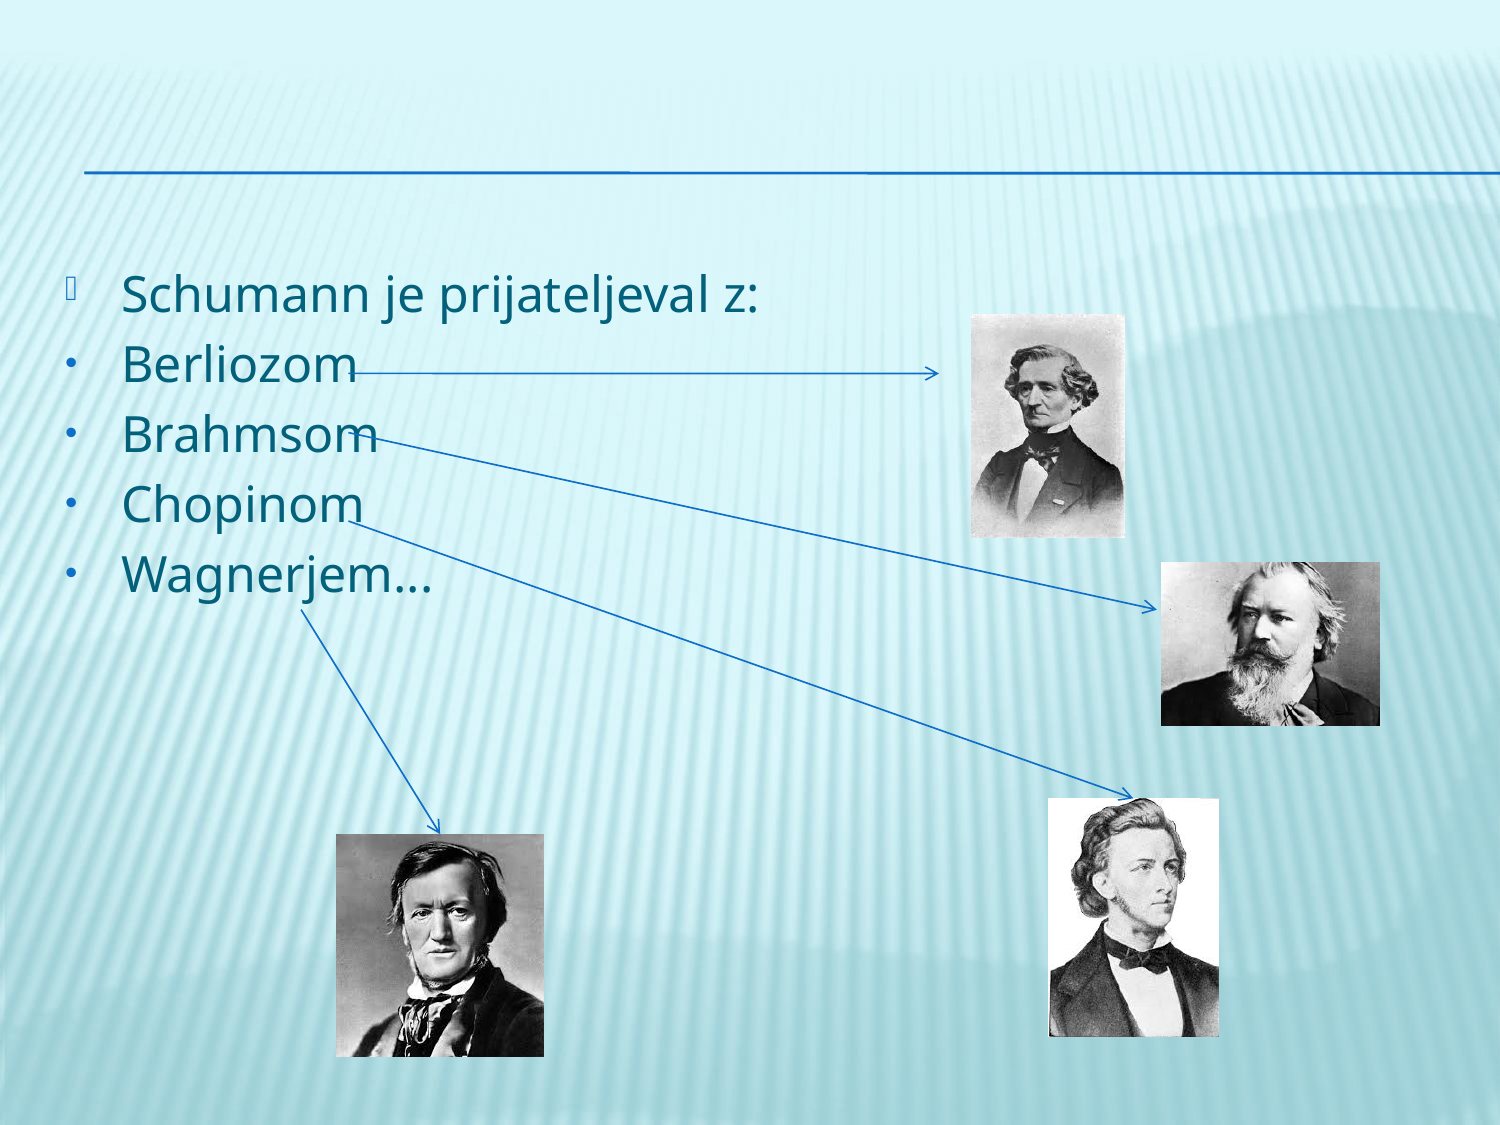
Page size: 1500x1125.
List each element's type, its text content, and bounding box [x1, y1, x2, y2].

picture [0, 0, 1500, 1125]
list Schumann je prijateljeval z: Berliozom Brahmsom Chopinom Wagnerjem... [50, 254, 1475, 998]
